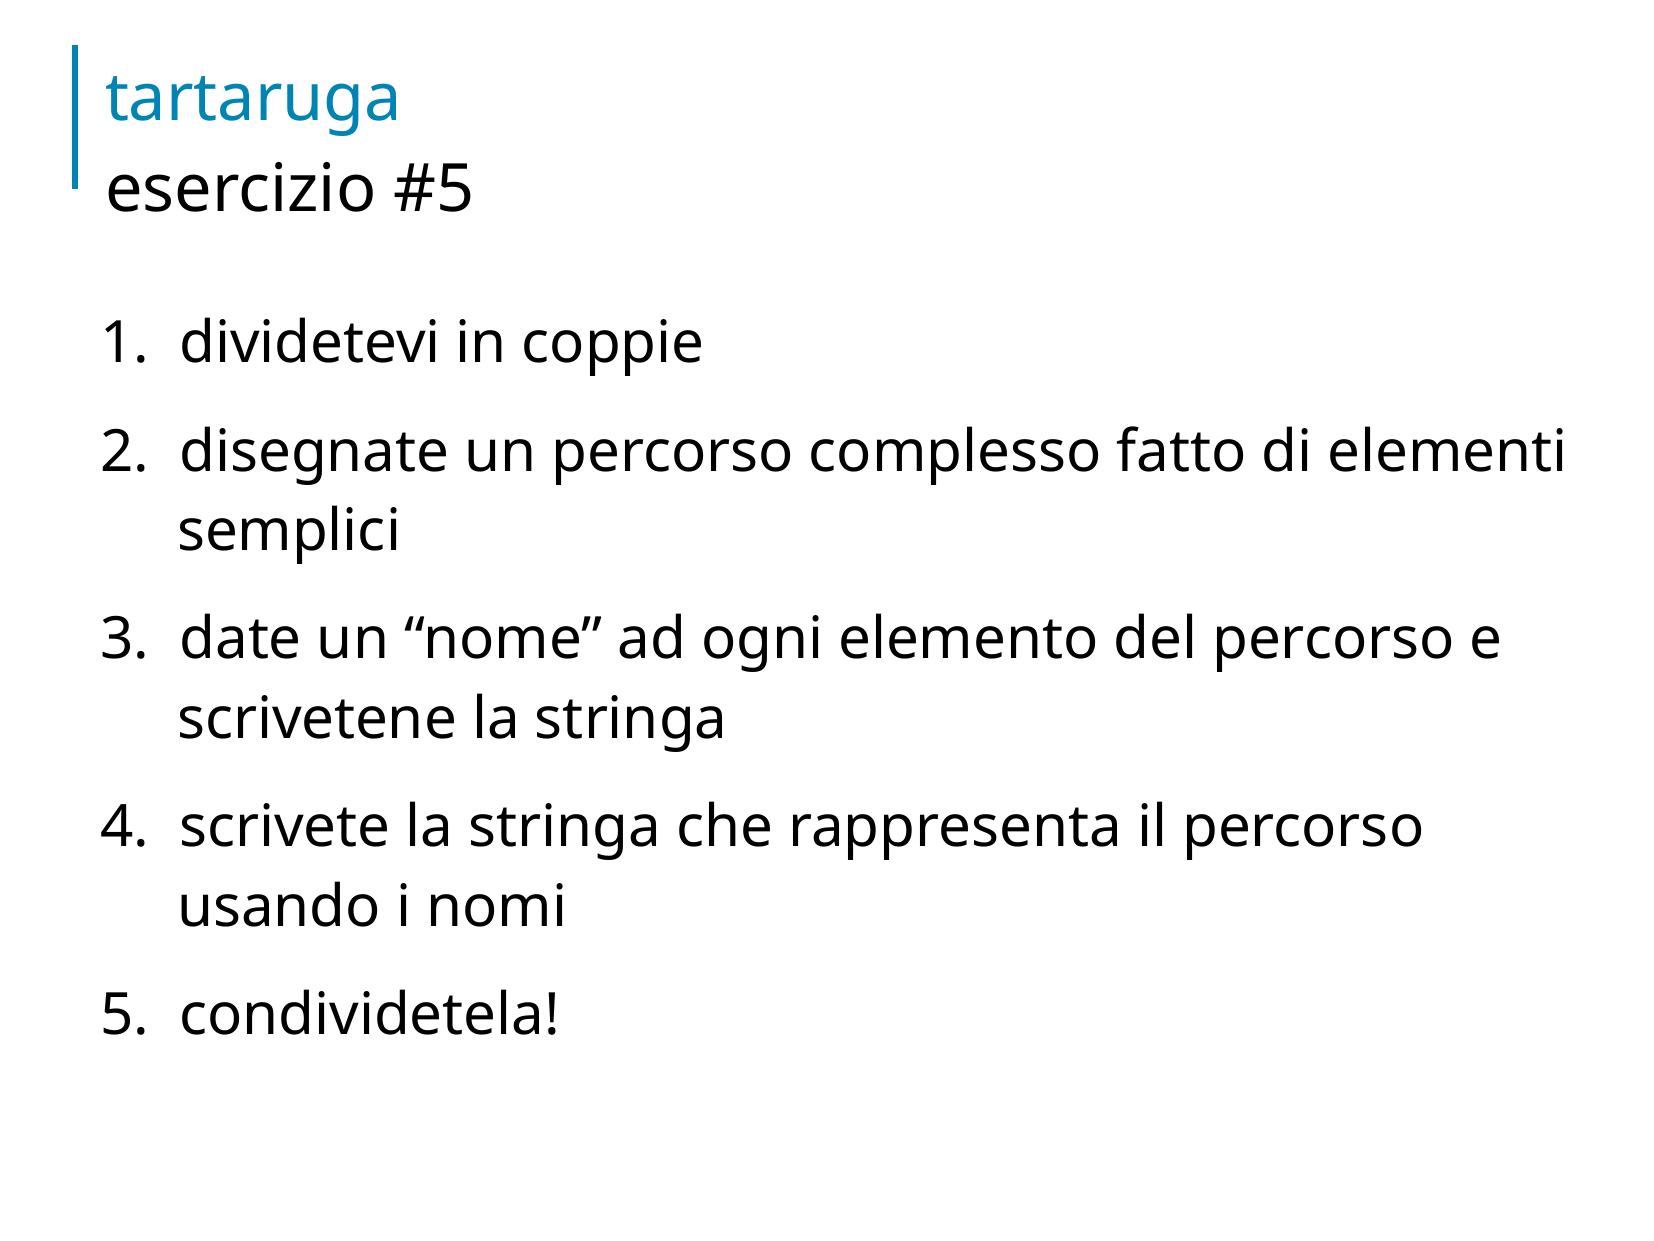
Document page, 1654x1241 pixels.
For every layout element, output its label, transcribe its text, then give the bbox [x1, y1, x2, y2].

title tartaruga esercizio #5 [105, 49, 1571, 200]
list dividetevi in coppie disegnate un percorso complesso fatto di elementi semplici date un “nome” ad ogni elemento del percorso e scrivetene la stringa scrivete la stringa che rappresenta il percorso usando i nomi condividetela! [82, 300, 1571, 1126]
